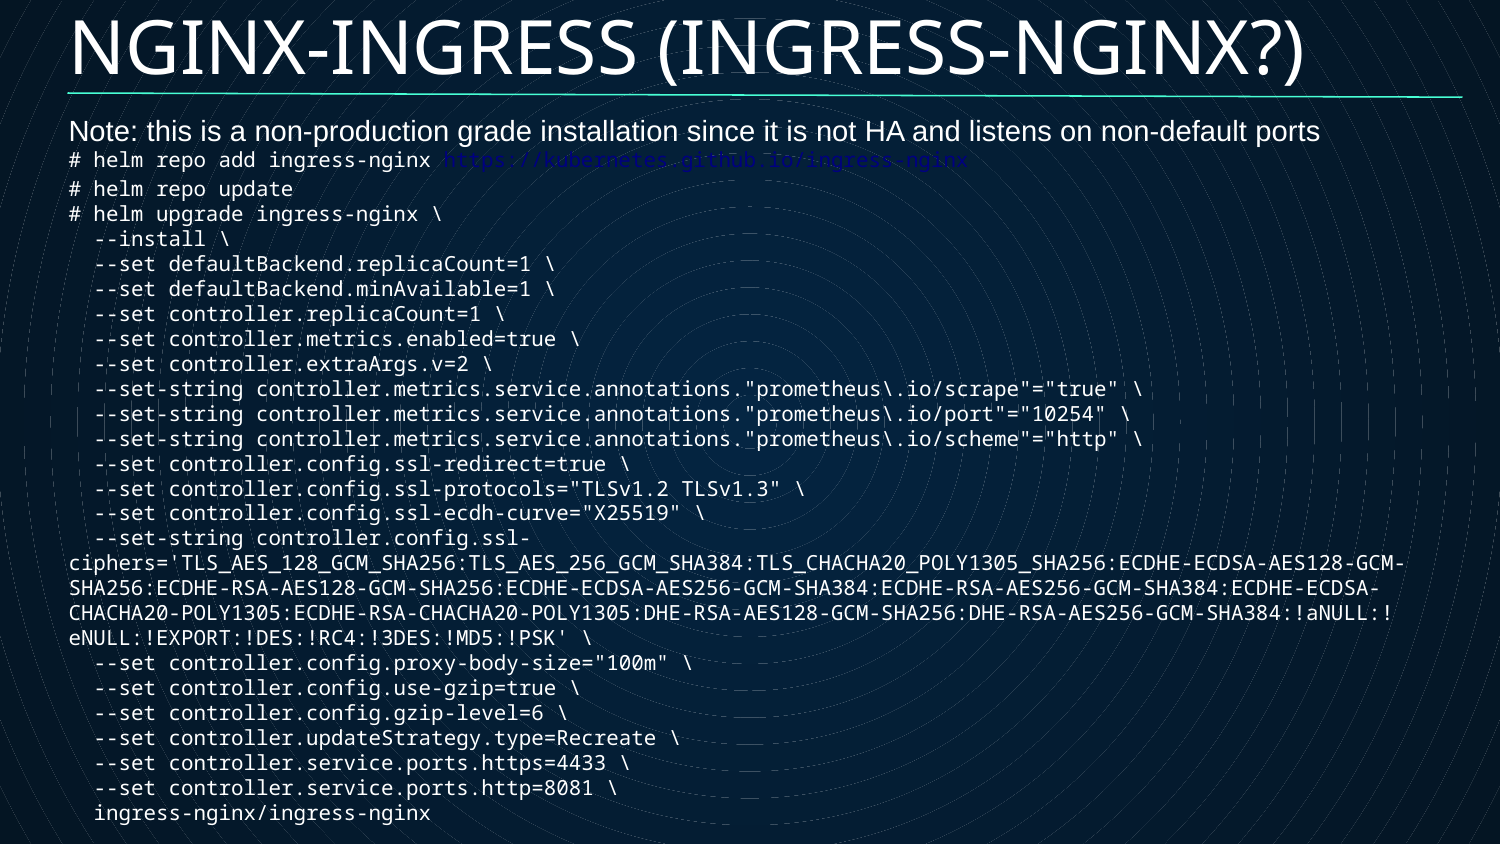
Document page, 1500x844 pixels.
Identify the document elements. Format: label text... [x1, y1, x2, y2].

subtitle Note: this is a non-production grade installation since it is not HA and listens on non-default ports # helm repo add ingress-nginx https://kubernetes.github.io/ingress-nginx # helm repo update # helm upgrade ingress-nginx \ --install \ --set defaultBackend.replicaCount=1 \ --set defaultBackend.minAvailable=1 \ --set controller.replicaCount=1 \ --set controller.metrics.enabled=true \ --set controller.extraArgs.v=2 \ --set-string controller.metrics.service.annotations."prometheus\.io/scrape"="true" \ --set-string controller.metrics.service.annotations."prometheus\.io/port"="10254" \ --set-string controller.metrics.service.annotations."prometheus\.io/scheme"="http" \ --set controller.config.ssl-redirect=true \ --set controller.config.ssl-protocols="TLSv1.2 TLSv1.3" \ --set controller.config.ssl-ecdh-curve="X25519" \ --set-string controller.config.ssl-ciphers='TLS_AES_128_GCM_SHA256:TLS_AES_256_GCM_SHA384:TLS_CHACHA20_POLY1305_SHA256:ECDHE-ECDSA-AES128-GCM-SHA256:ECDHE-RSA-AES128-GCM-SHA256:ECDHE-ECDSA-AES256-GCM-SHA384:ECDHE-RSA-AES256-GCM-SHA384:ECDHE-ECDSA-CHACHA20-POLY1305:ECDHE-RSA-CHACHA20-POLY1305:DHE-RSA-AES128-GCM-SHA256:DHE-RSA-AES256-GCM-SHA384:!aNULL:!eNULL:!EXPORT:!DES:!RC4:!3DES:!MD5:!PSK' \ --set controller.config.proxy-body-size="100m" \ --set controller.config.use-gzip=true \ --set controller.config.gzip-level=6 \ --set controller.updateStrategy.type=Recreate \ --set controller.service.ports.https=4433 \ --set controller.service.ports.http=8081 \ ingress-nginx/ingress-nginx [53, 97, 1463, 585]
title NGINX-INGRESS (INGRESS-NGINX?) [53, 4, 1500, 105]
